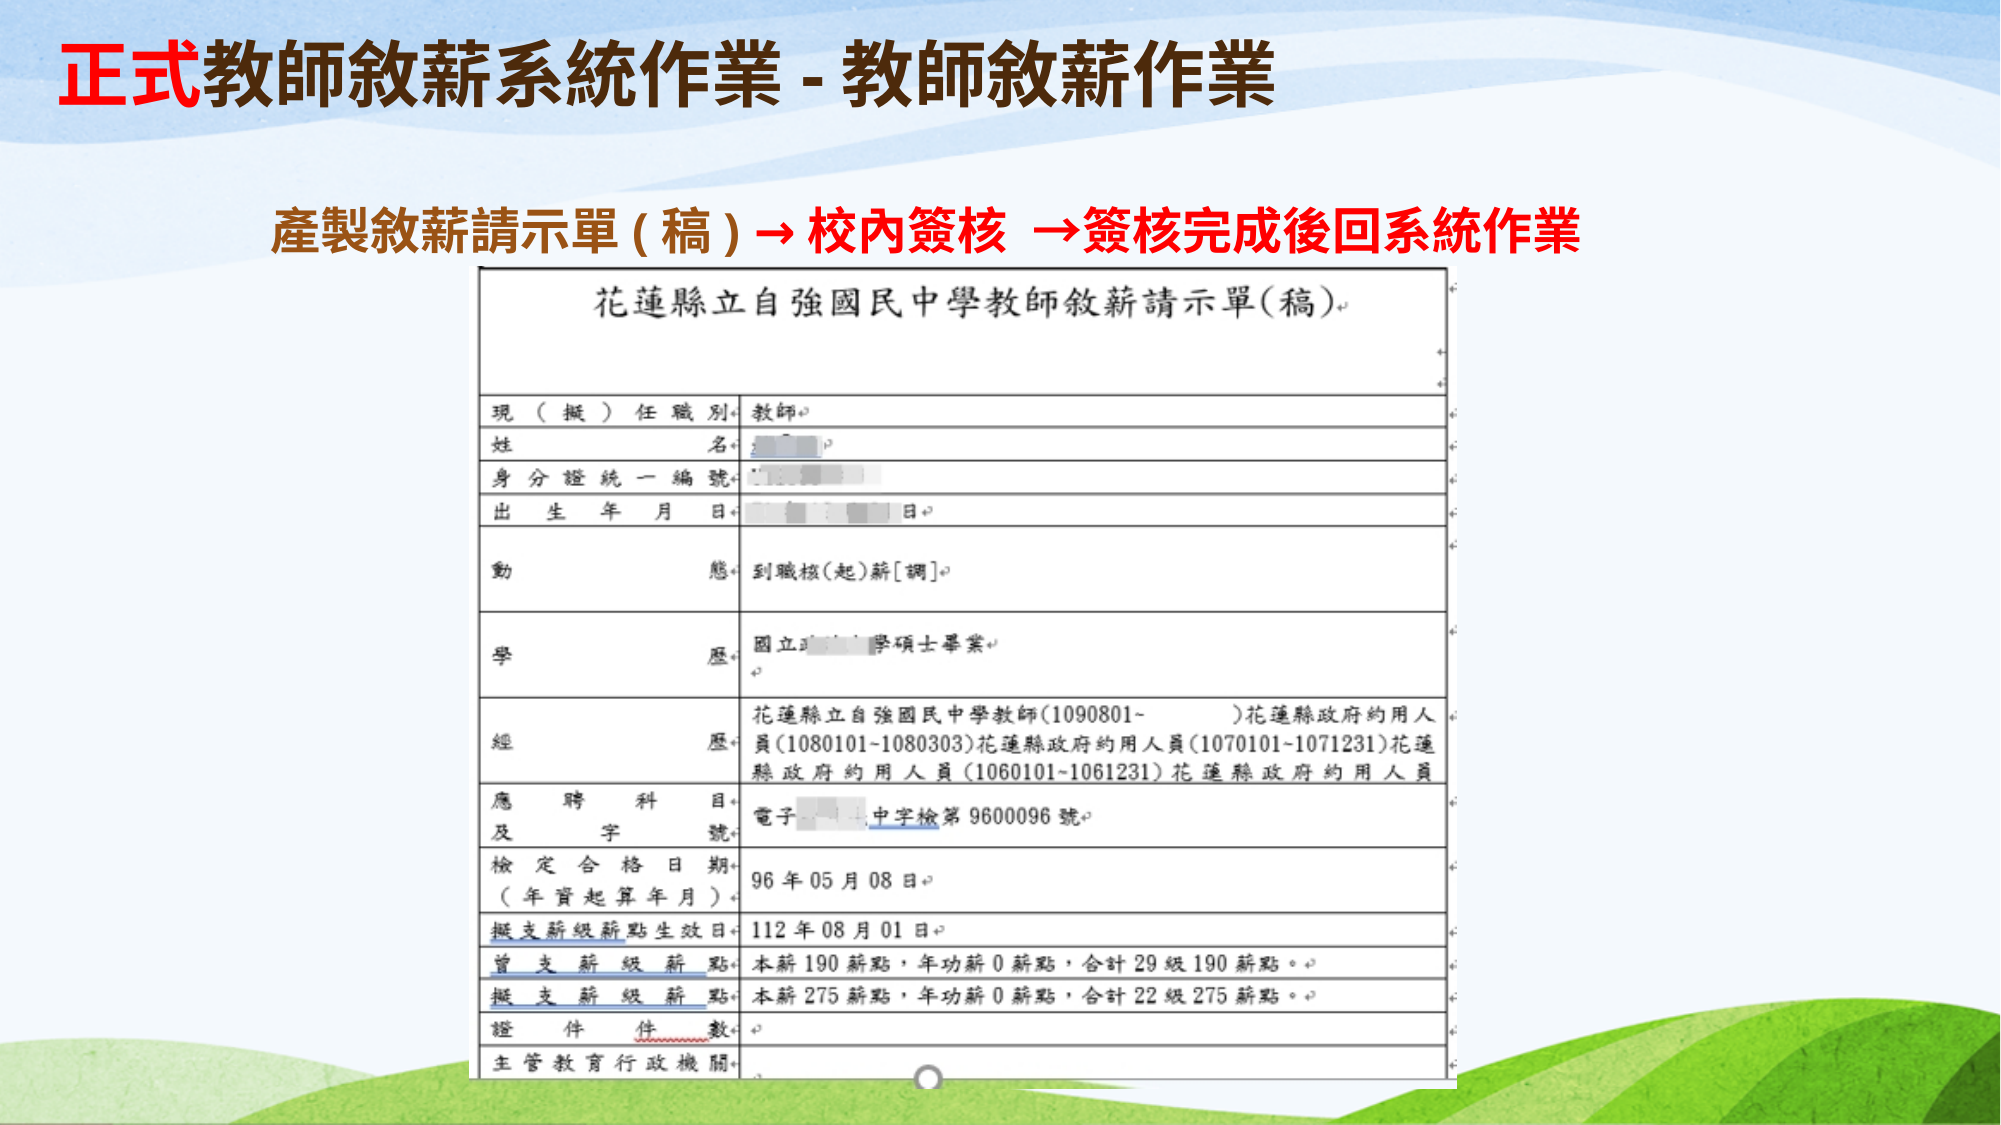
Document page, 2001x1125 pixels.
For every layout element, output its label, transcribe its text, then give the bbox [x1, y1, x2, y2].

title 正式教師敘薪系統作業-教師敘薪作業 [41, 31, 1385, 125]
picture [0, 0, 2001, 1125]
text_box 產製敘薪請示單(稿) →校內簽核 →簽核完成後回系統作業 [255, 169, 1623, 267]
